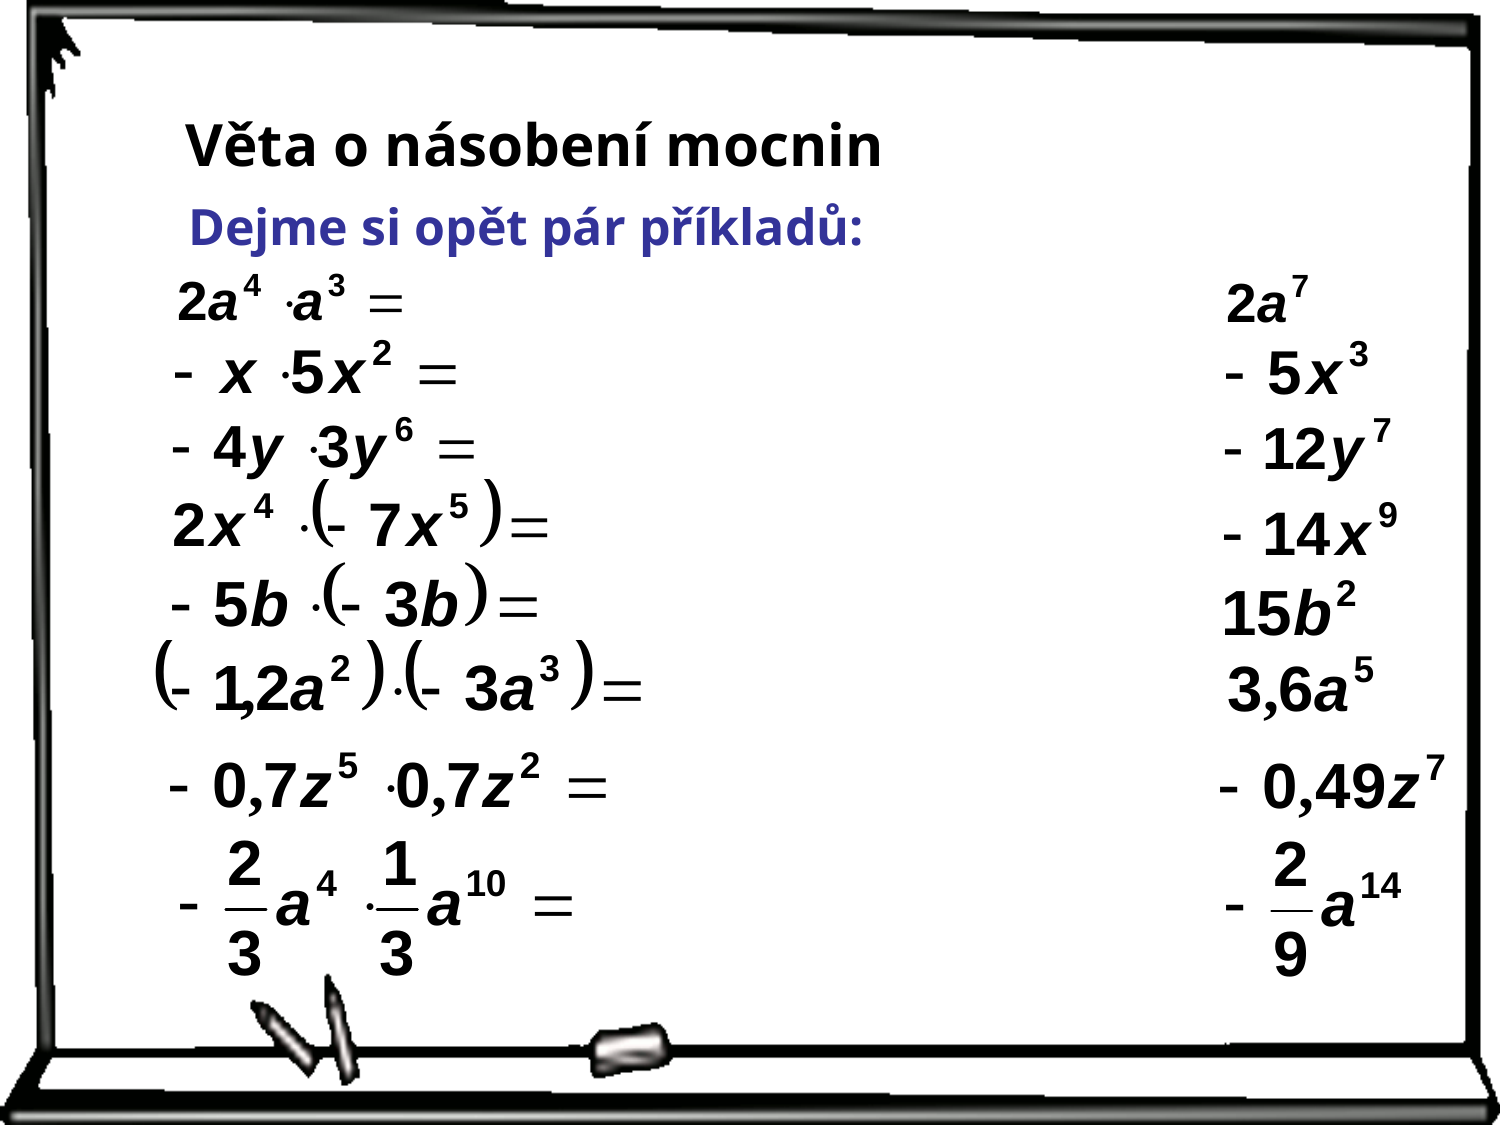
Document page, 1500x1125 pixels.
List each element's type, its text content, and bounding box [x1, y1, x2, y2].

chart [144, 326, 644, 737]
chart [159, 738, 606, 990]
text_box Dejme si opět pár příkladů: [173, 172, 1403, 279]
text_box [171, 261, 405, 326]
picture [0, 0, 1500, 1125]
chart [1209, 262, 1459, 991]
text_box Věta o násobení mocnin [171, 89, 1211, 197]
